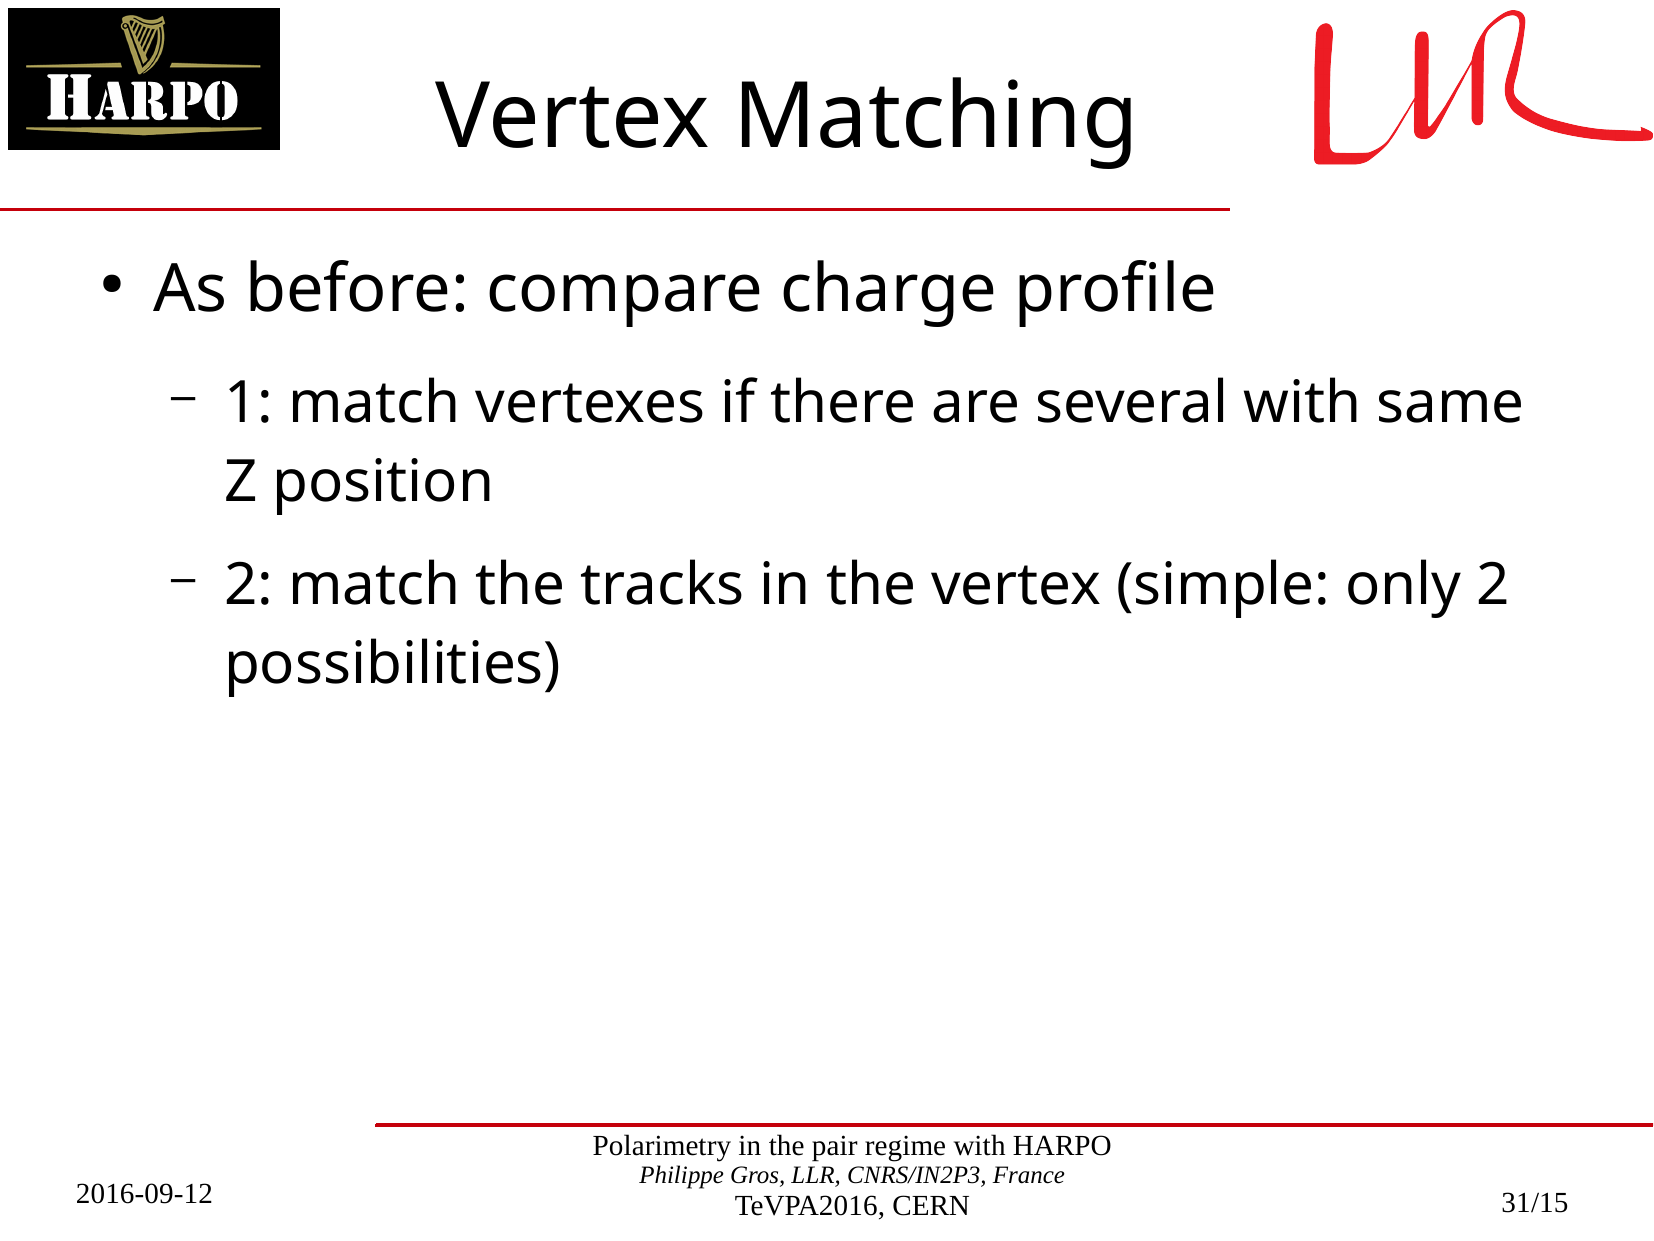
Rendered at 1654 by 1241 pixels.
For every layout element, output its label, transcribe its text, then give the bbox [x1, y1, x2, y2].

title Vertex Matching [284, 14, 1290, 210]
picture [1314, 10, 1653, 165]
list As before: compare charge profile 1: match vertexes if there are several with same Z position 2: match the tracks in the vertex (simple: only 2 possibilities) [82, 239, 1571, 1102]
picture [8, 8, 280, 150]
